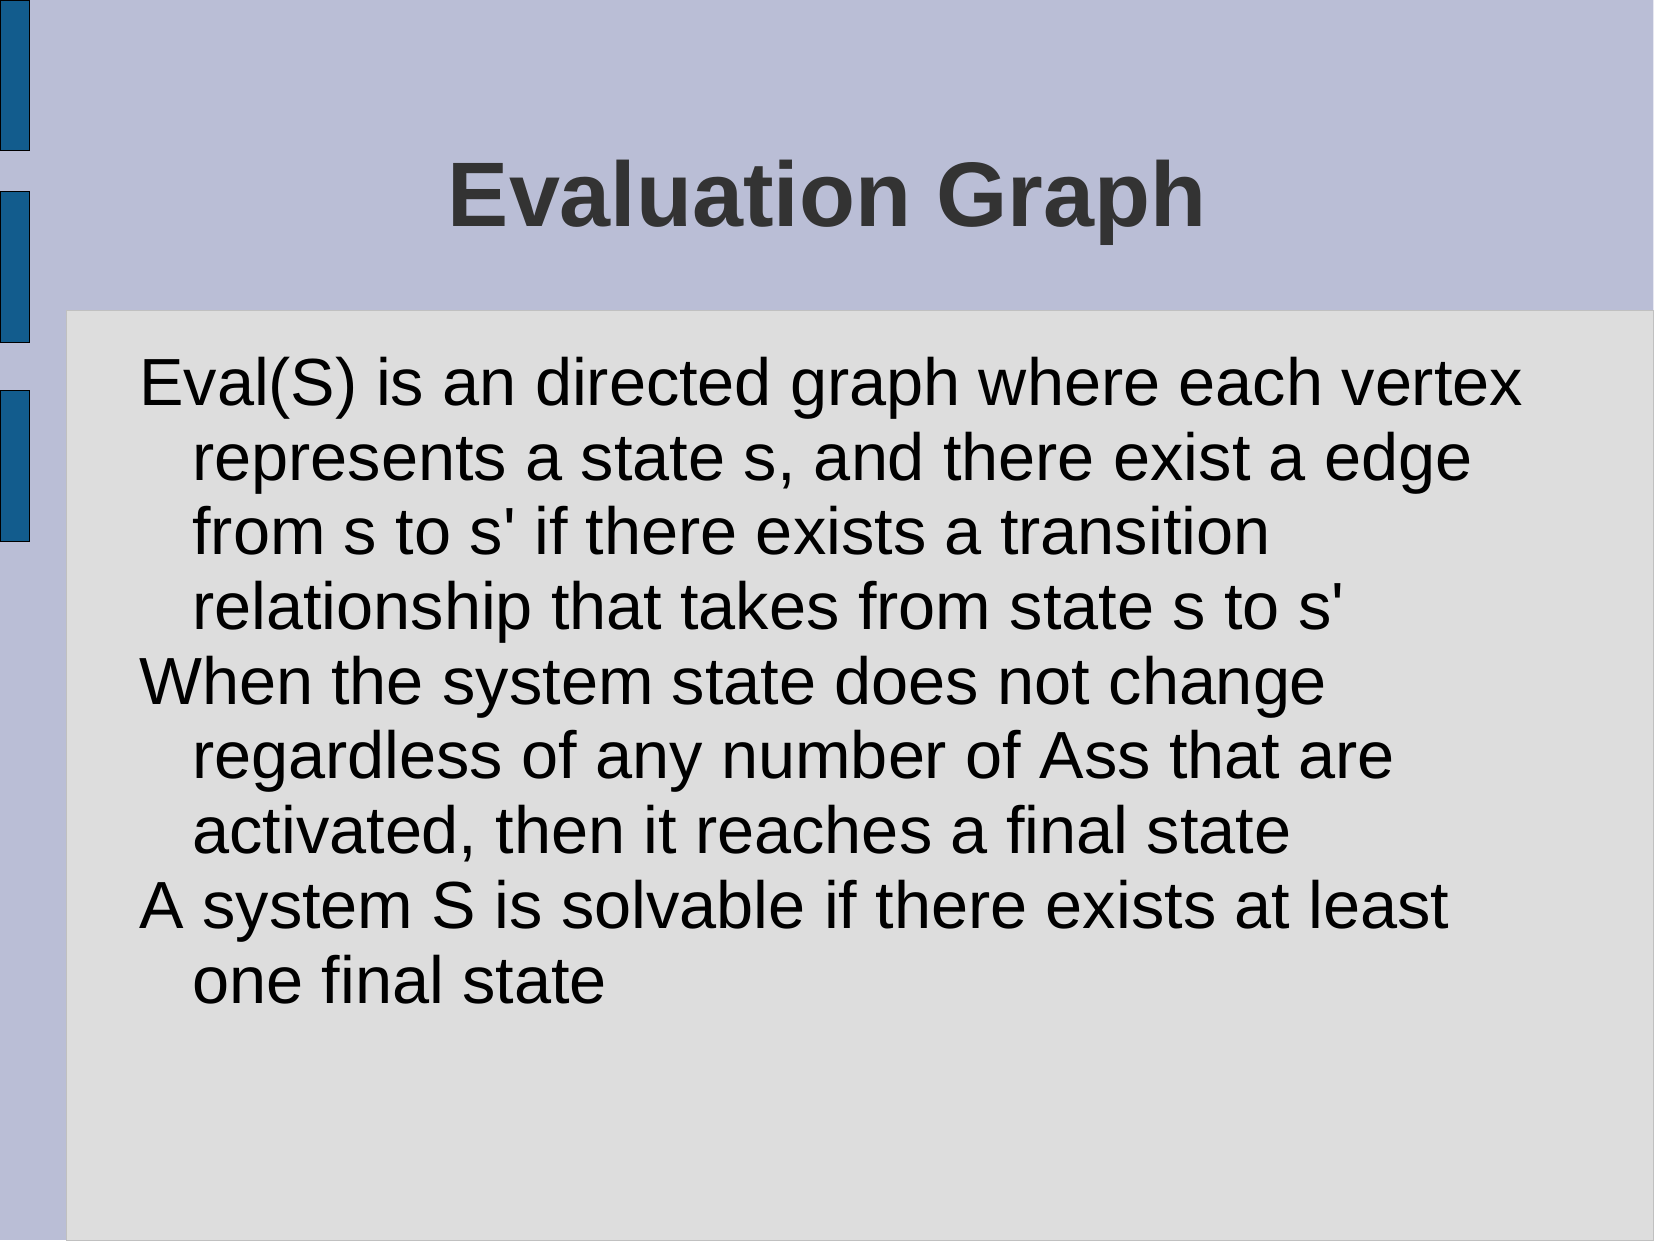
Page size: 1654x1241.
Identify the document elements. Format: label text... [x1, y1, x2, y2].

title Evaluation Graph [121, 91, 1534, 299]
list Eval(S) is an directed graph where each vertex represents a state s, and there exist a edge from s to s' if there exists a transition relationship that takes from state s to s' When the system state does not change regardless of any number of Ass that are activated, then it reaches a final state A system S is solvable if there exists at least one final state [121, 344, 1534, 1127]
